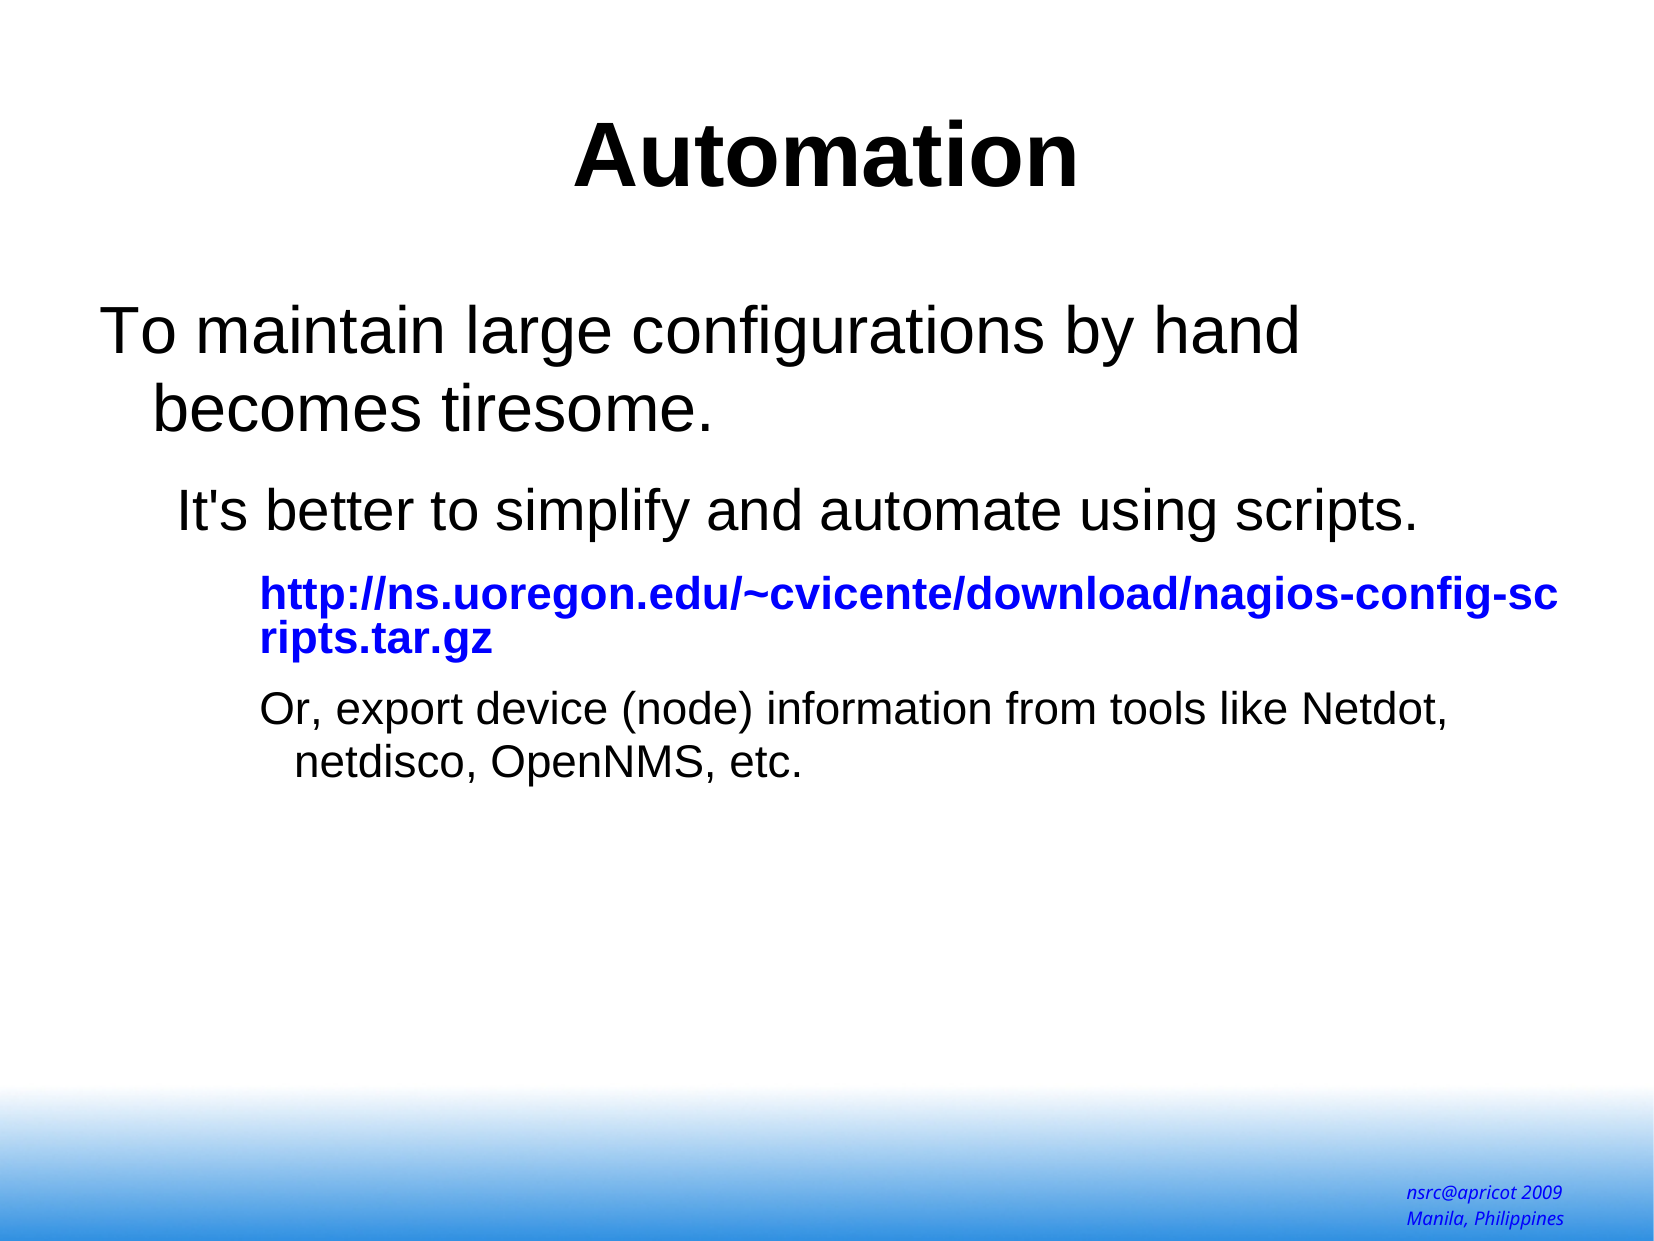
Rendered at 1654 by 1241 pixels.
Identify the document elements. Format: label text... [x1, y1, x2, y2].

title Automation [82, 49, 1571, 257]
picture [0, 1083, 1654, 1241]
list To maintain large configurations by hand becomes tiresome. It's better to simplify and automate using scripts. http://ns.uoregon.edu/~cvicente/download/nagios-config-scripts.tar.gz Or, export device (node) information from tools like Netdot, netdisco, OpenNMS, etc. [82, 290, 1571, 1110]
